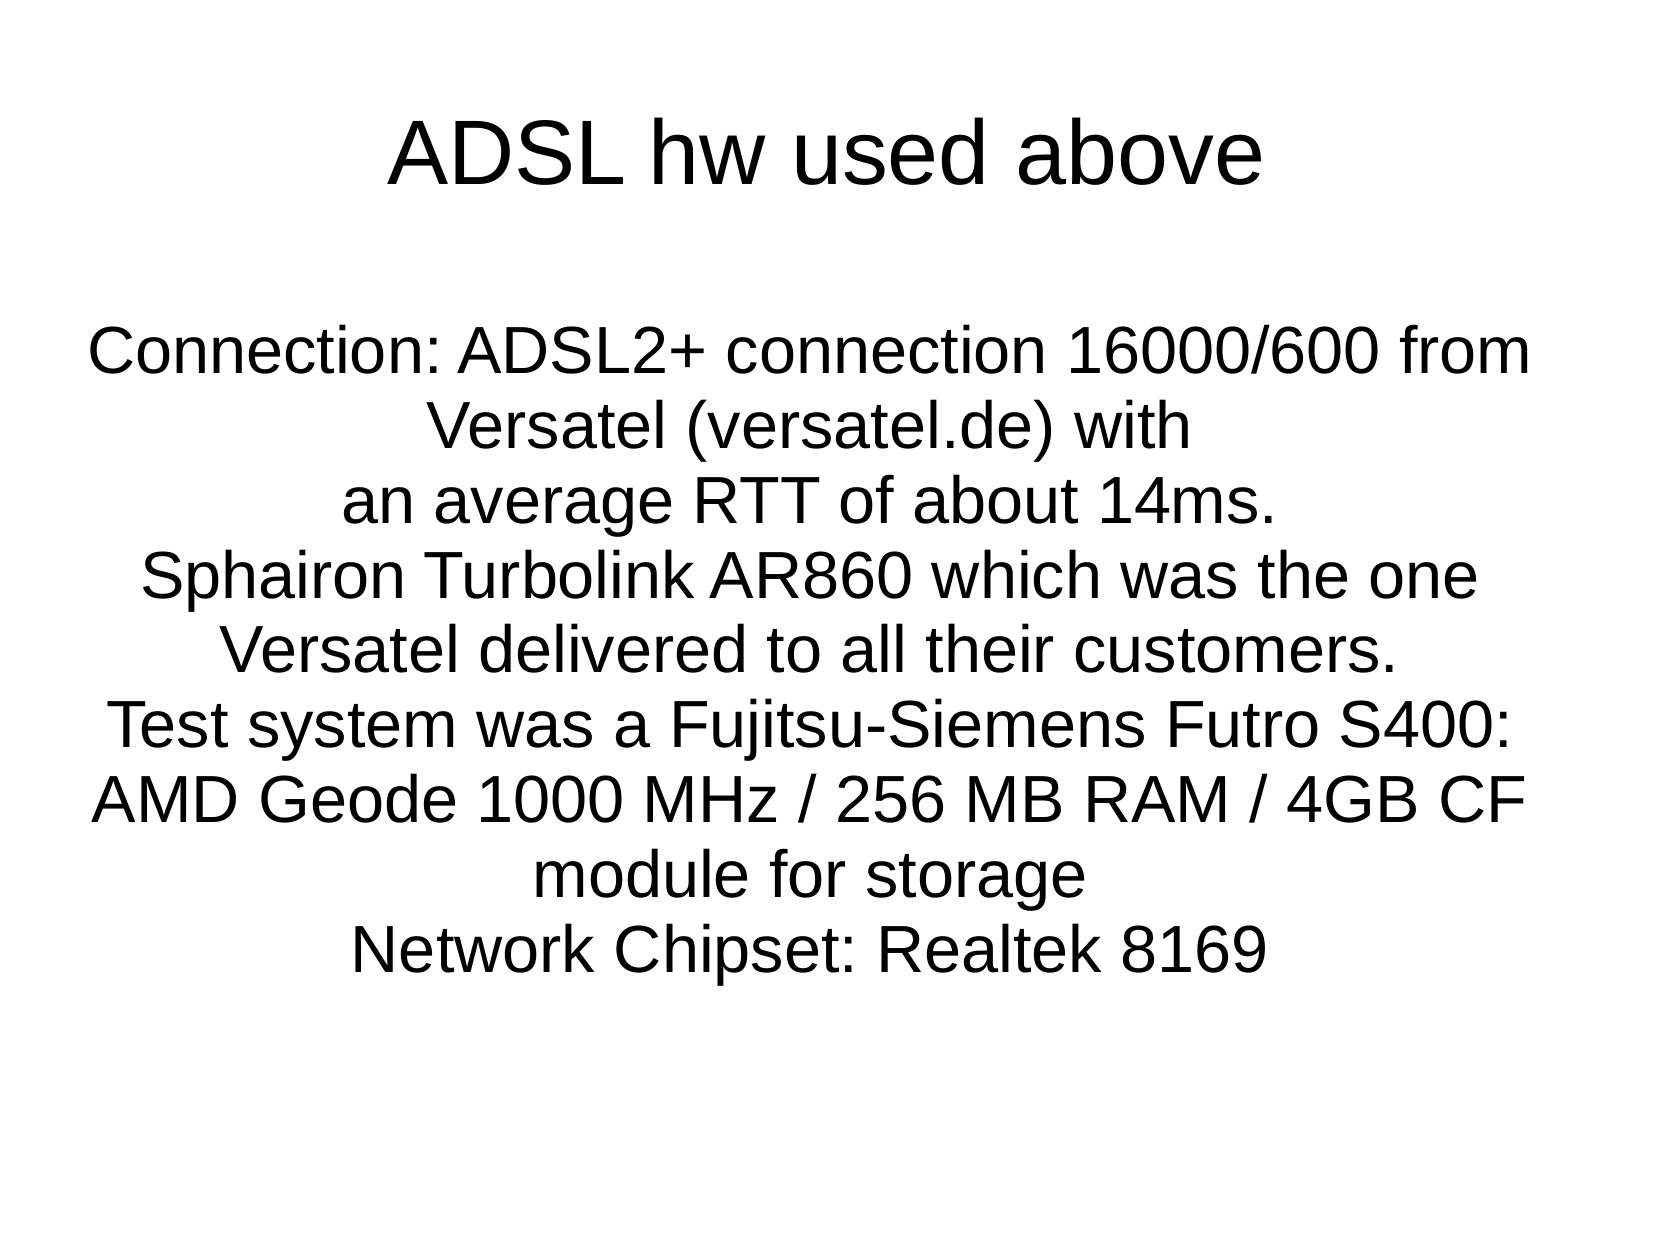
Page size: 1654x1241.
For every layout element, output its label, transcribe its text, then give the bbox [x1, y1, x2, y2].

subtitle Connection: ADSL2+ connection 16000/600 from Versatel (versatel.de) with an average RTT of about 14ms. Sphairon Turbolink AR860 which was the one Versatel delivered to all their customers. Test system was a Fujitsu-Siemens Futro S400: AMD Geode 1000 MHz / 256 MB RAM / 4GB CF module for storage Network Chipset: Realtek 8169 [82, 290, 1538, 1010]
title ADSL hw used above [82, 49, 1571, 257]
